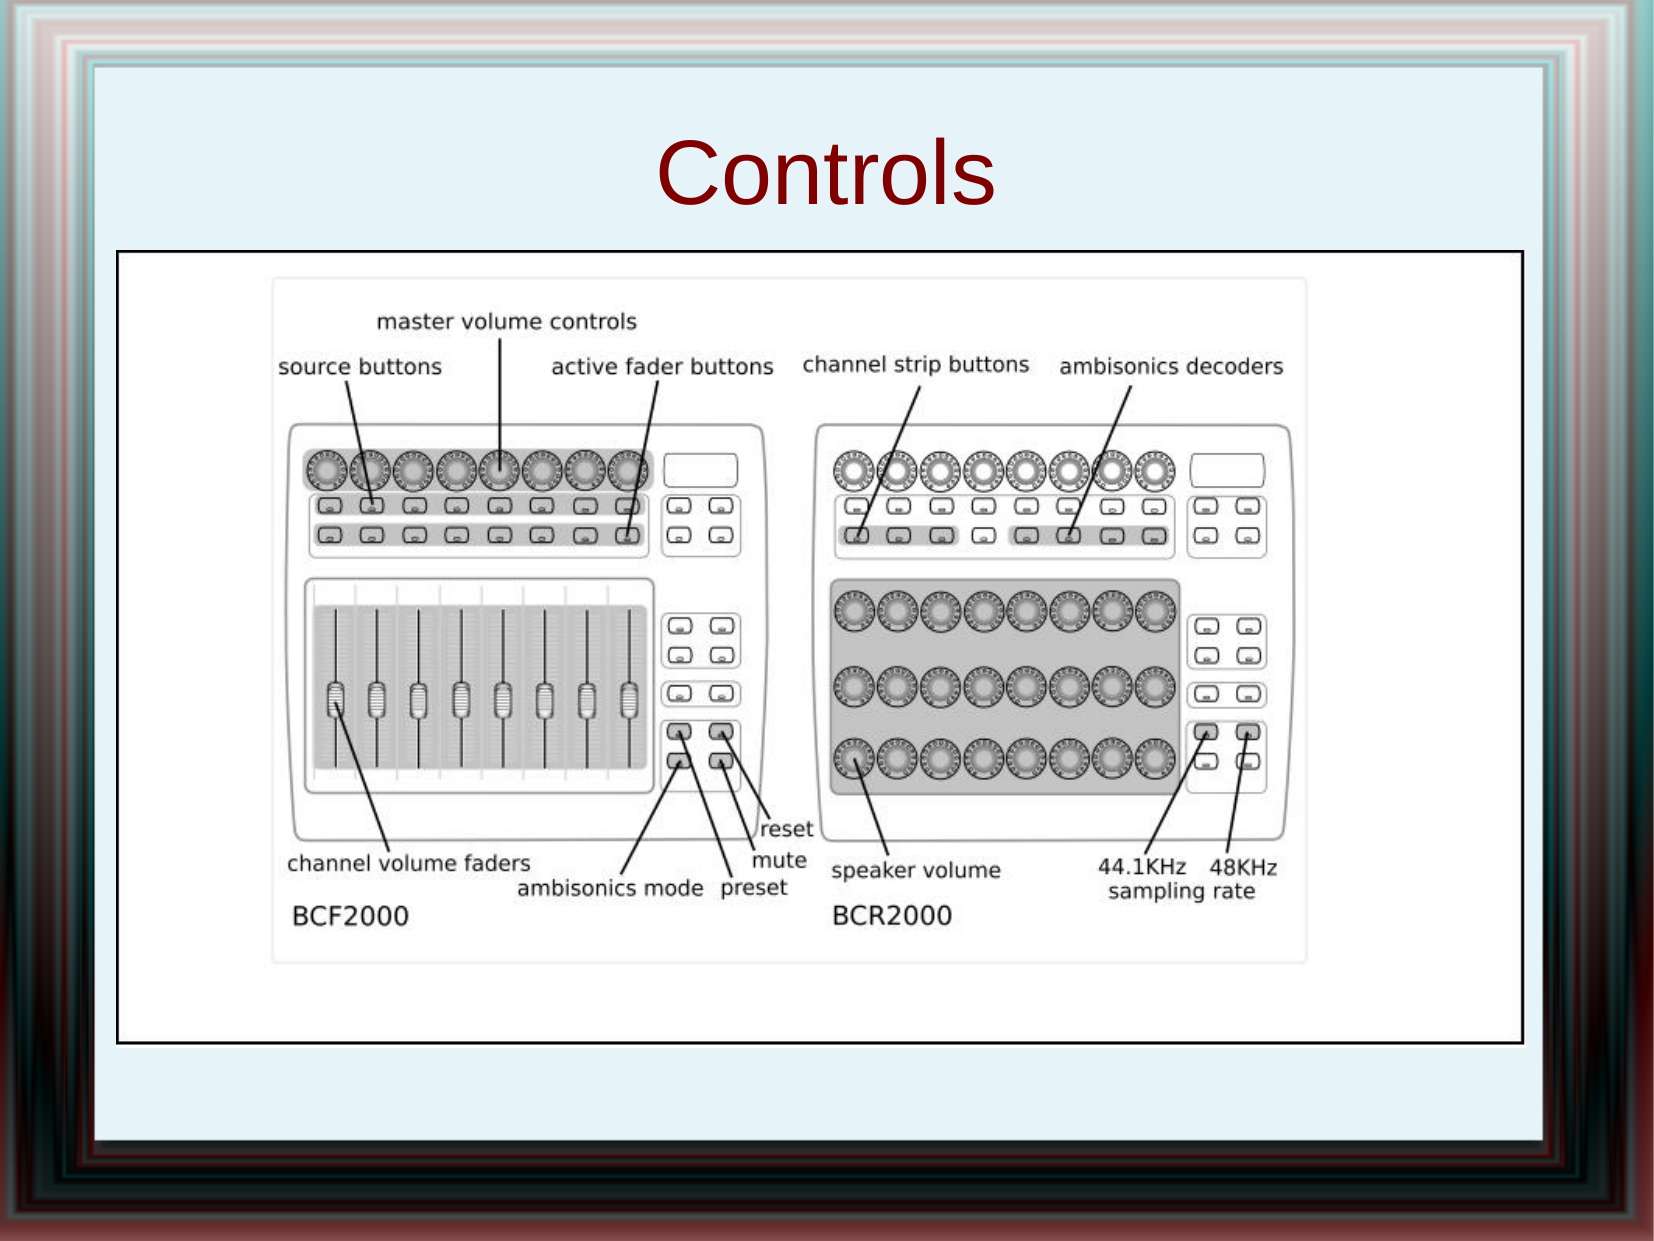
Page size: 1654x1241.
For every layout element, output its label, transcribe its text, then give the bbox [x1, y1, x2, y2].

title Controls [118, 95, 1536, 250]
picture [0, 0, 1654, 1241]
